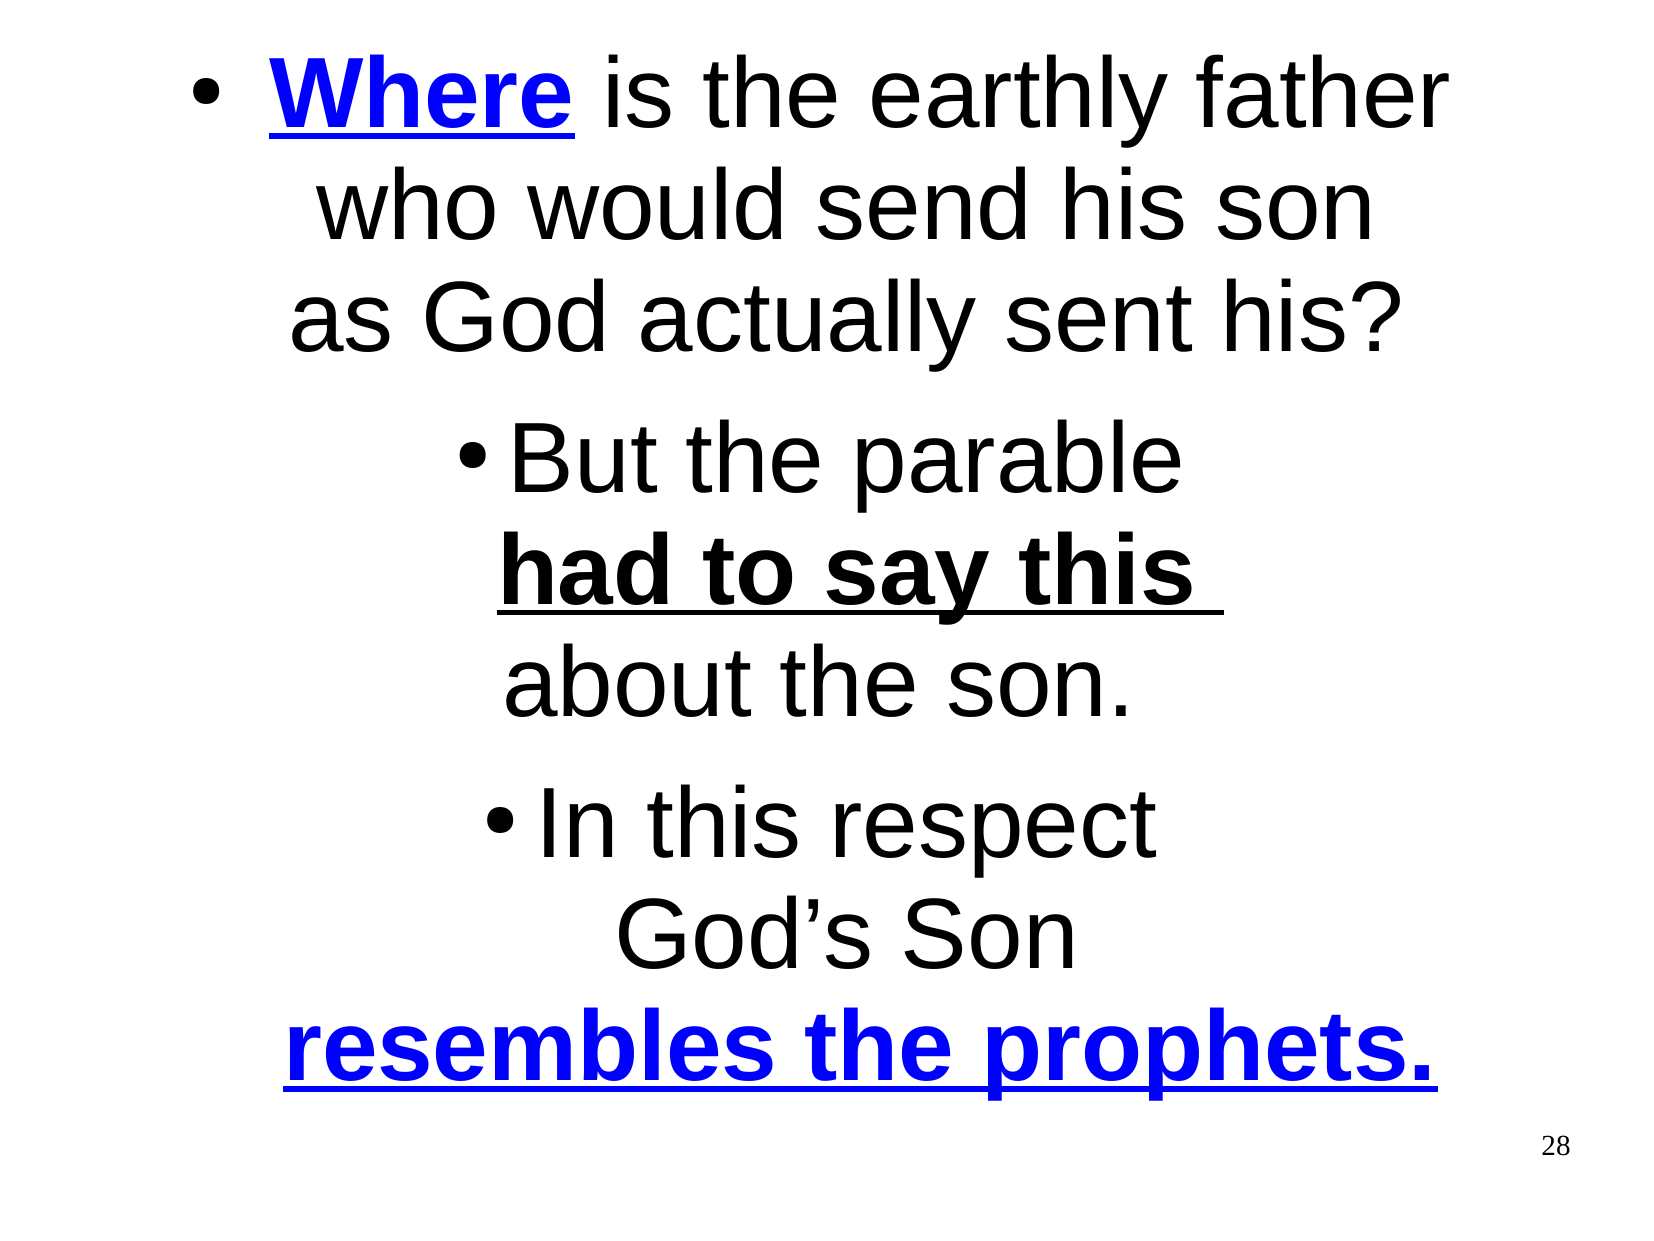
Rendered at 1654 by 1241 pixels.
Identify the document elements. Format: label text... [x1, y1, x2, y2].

list Where is the earthly father who would send his son as God actually sent his? But the parable had to say this about the son. In this respect God’s Son resembles the prophets. [37, 37, 1613, 1201]
